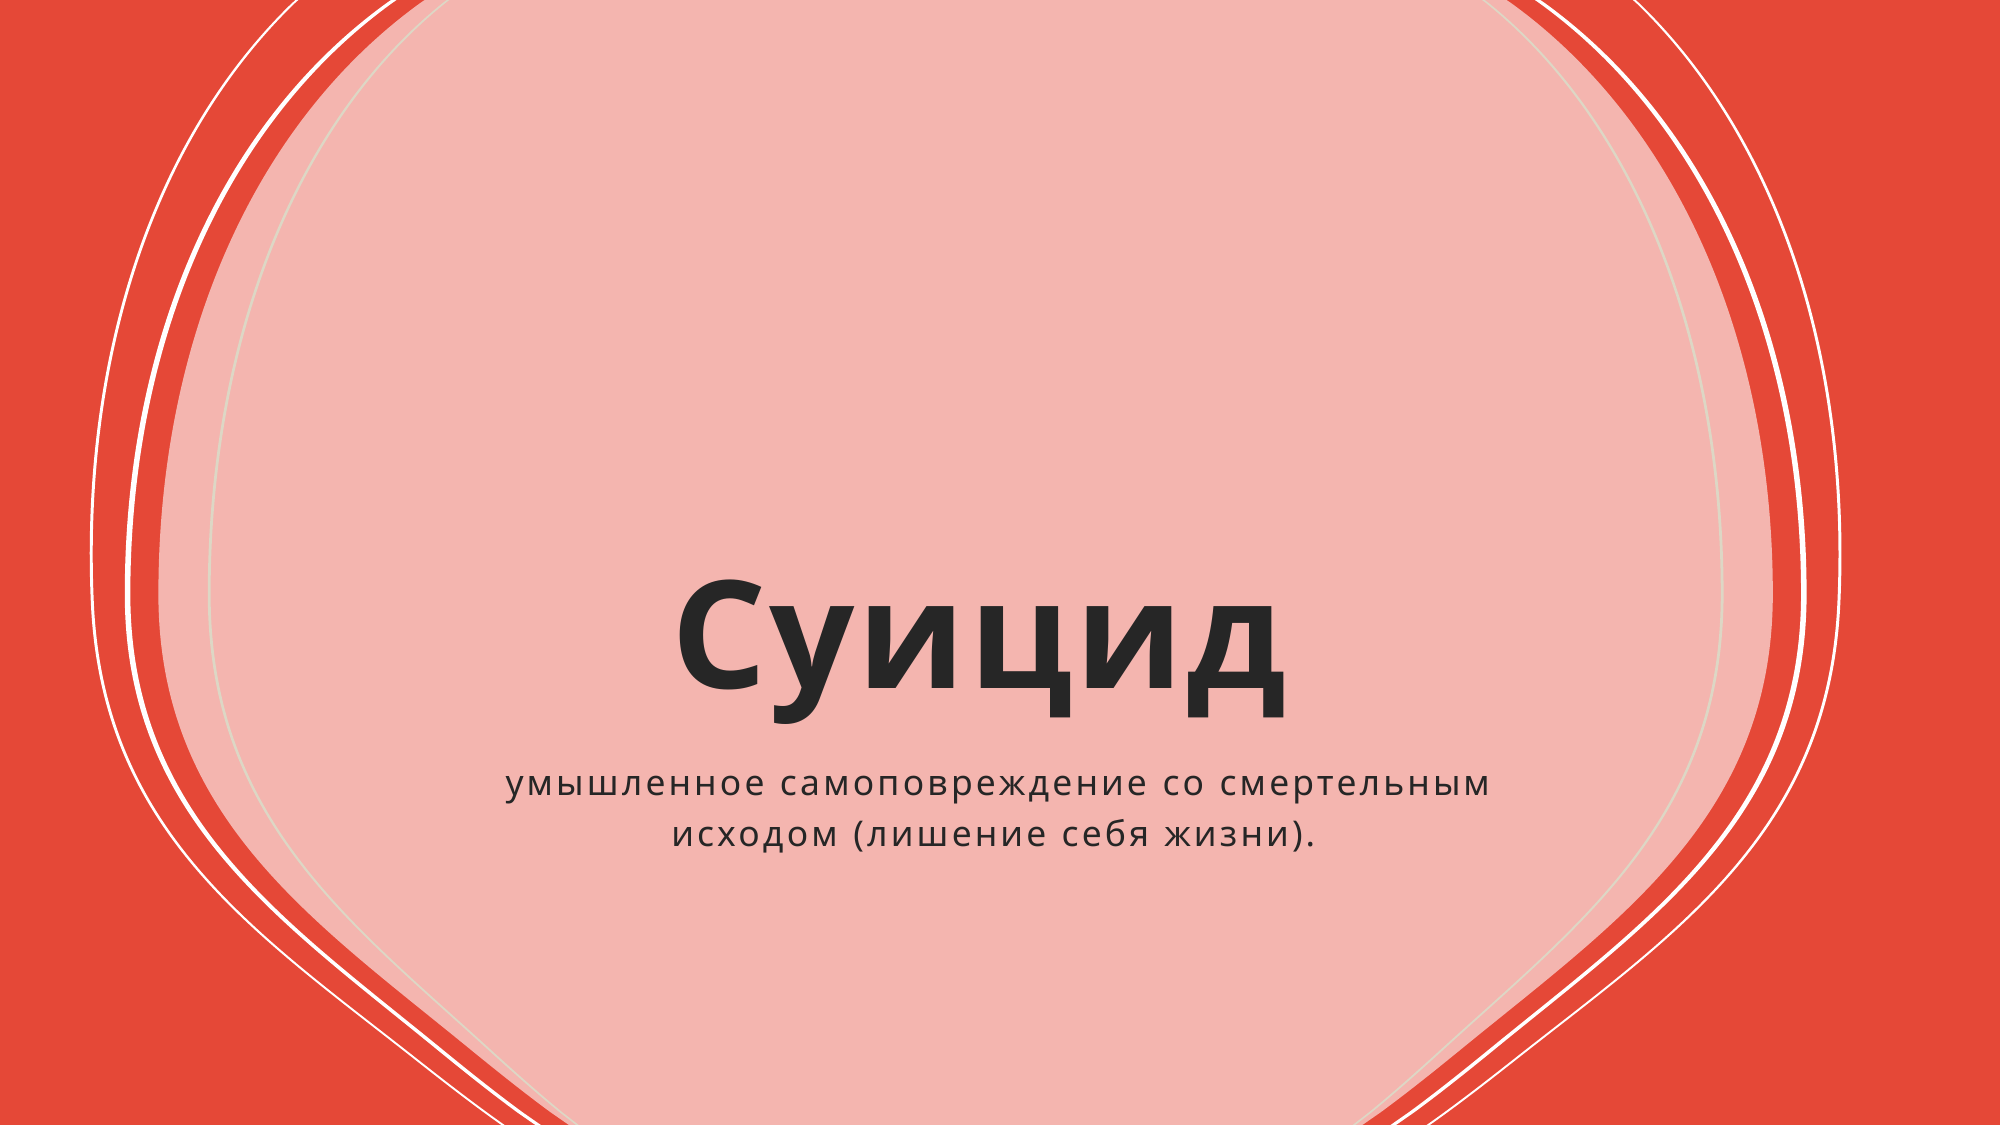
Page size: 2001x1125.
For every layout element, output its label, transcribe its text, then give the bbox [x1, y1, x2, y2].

text_box [0, 0, 2000, 1125]
title Суицид [359, 220, 1641, 734]
list умышленное самоповреждение со смертельным исходом (лишение себя жизни). [429, 733, 1571, 876]
